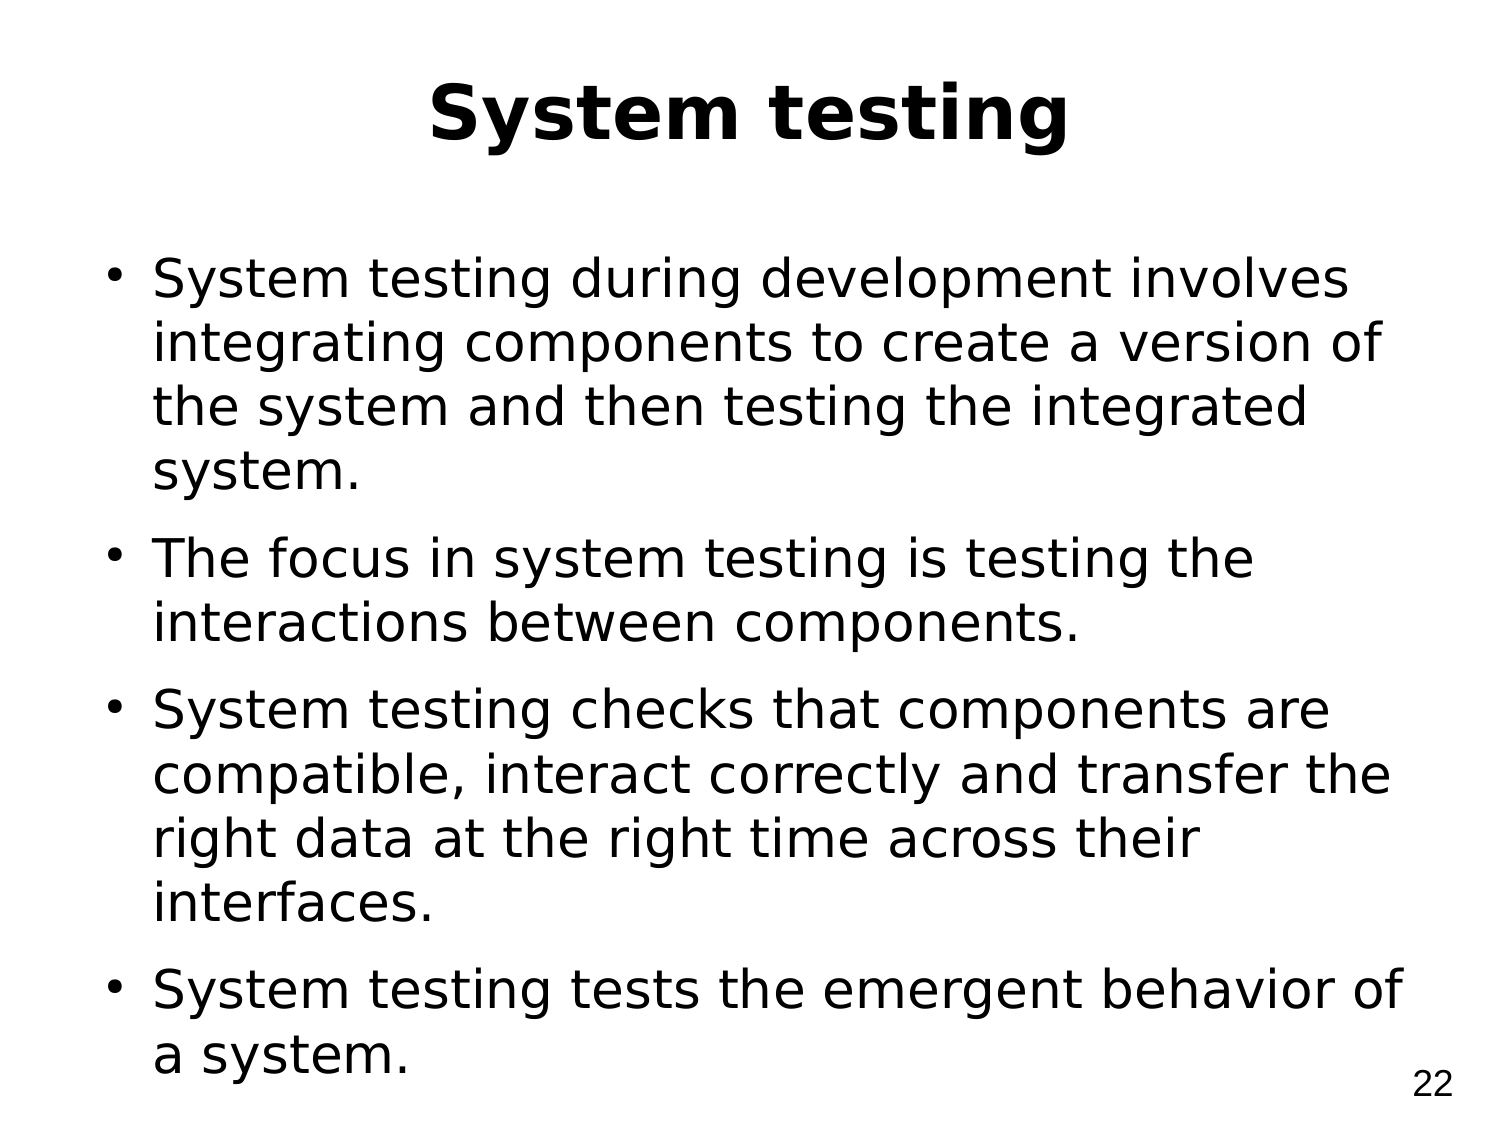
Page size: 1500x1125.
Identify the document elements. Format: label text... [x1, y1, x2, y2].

title System testing [75, 56, 1425, 189]
list System testing during development involves integrating components to create a version of the system and then testing the integrated system. The focus in system testing is testing the interactions between components. System testing checks that components are compatible, interact correctly and transfer the right data at the right time across their interfaces. System testing tests the emergent behavior of a system. [75, 236, 1425, 1093]
